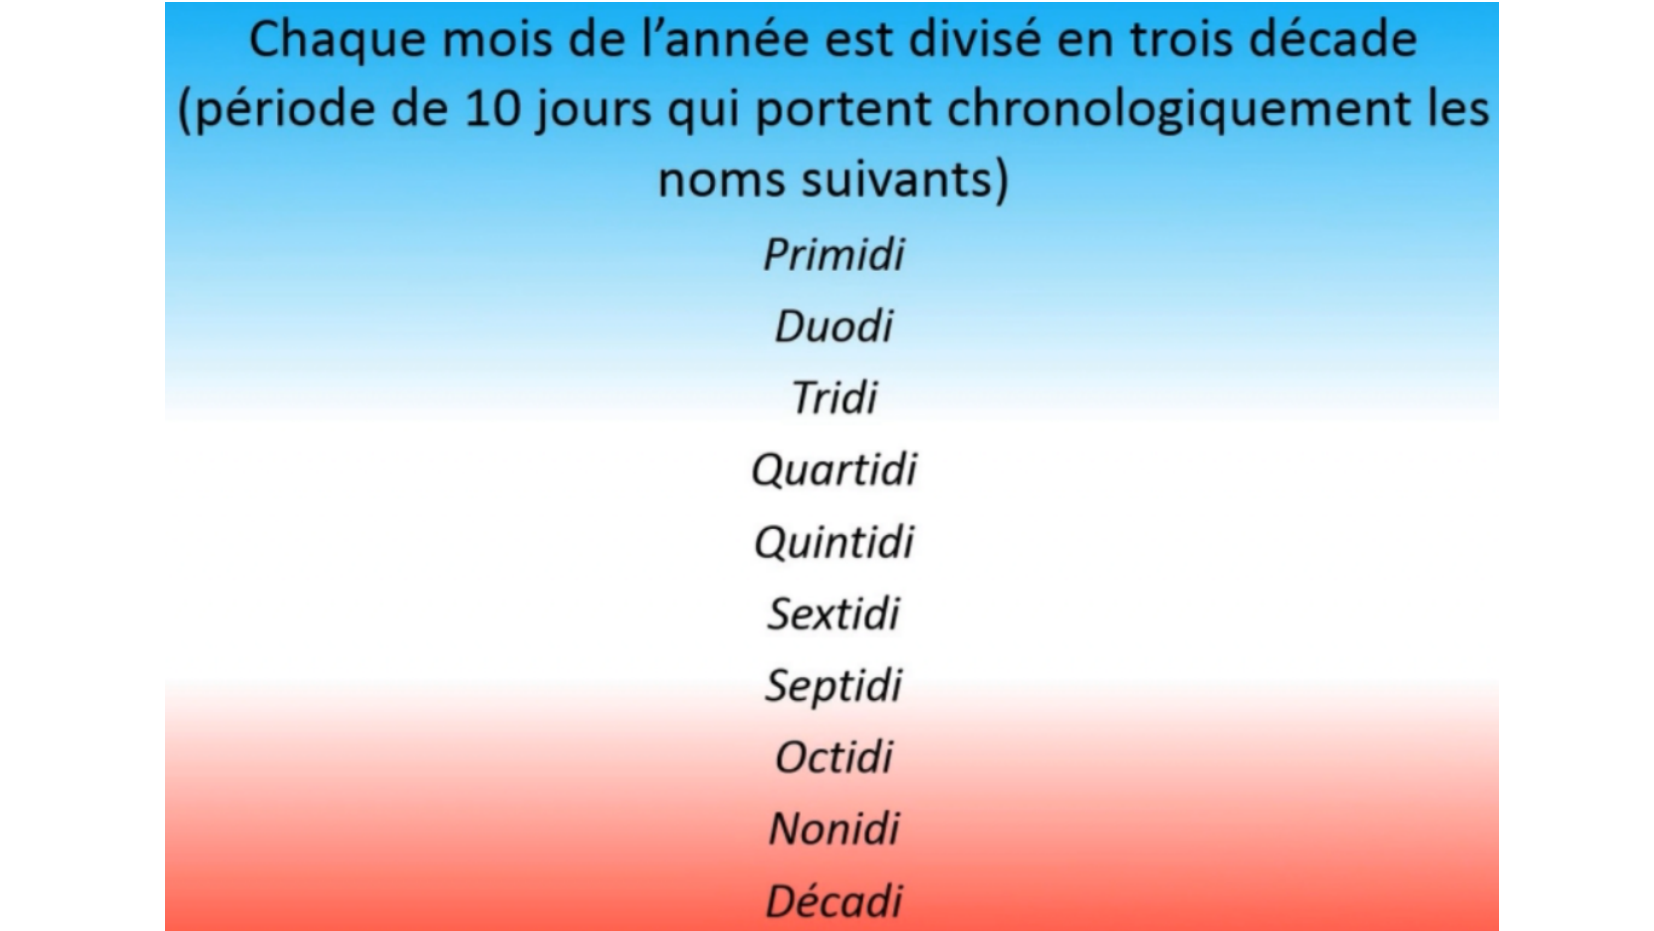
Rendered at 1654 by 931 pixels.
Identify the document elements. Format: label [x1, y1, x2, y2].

picture [165, 2, 1499, 931]
